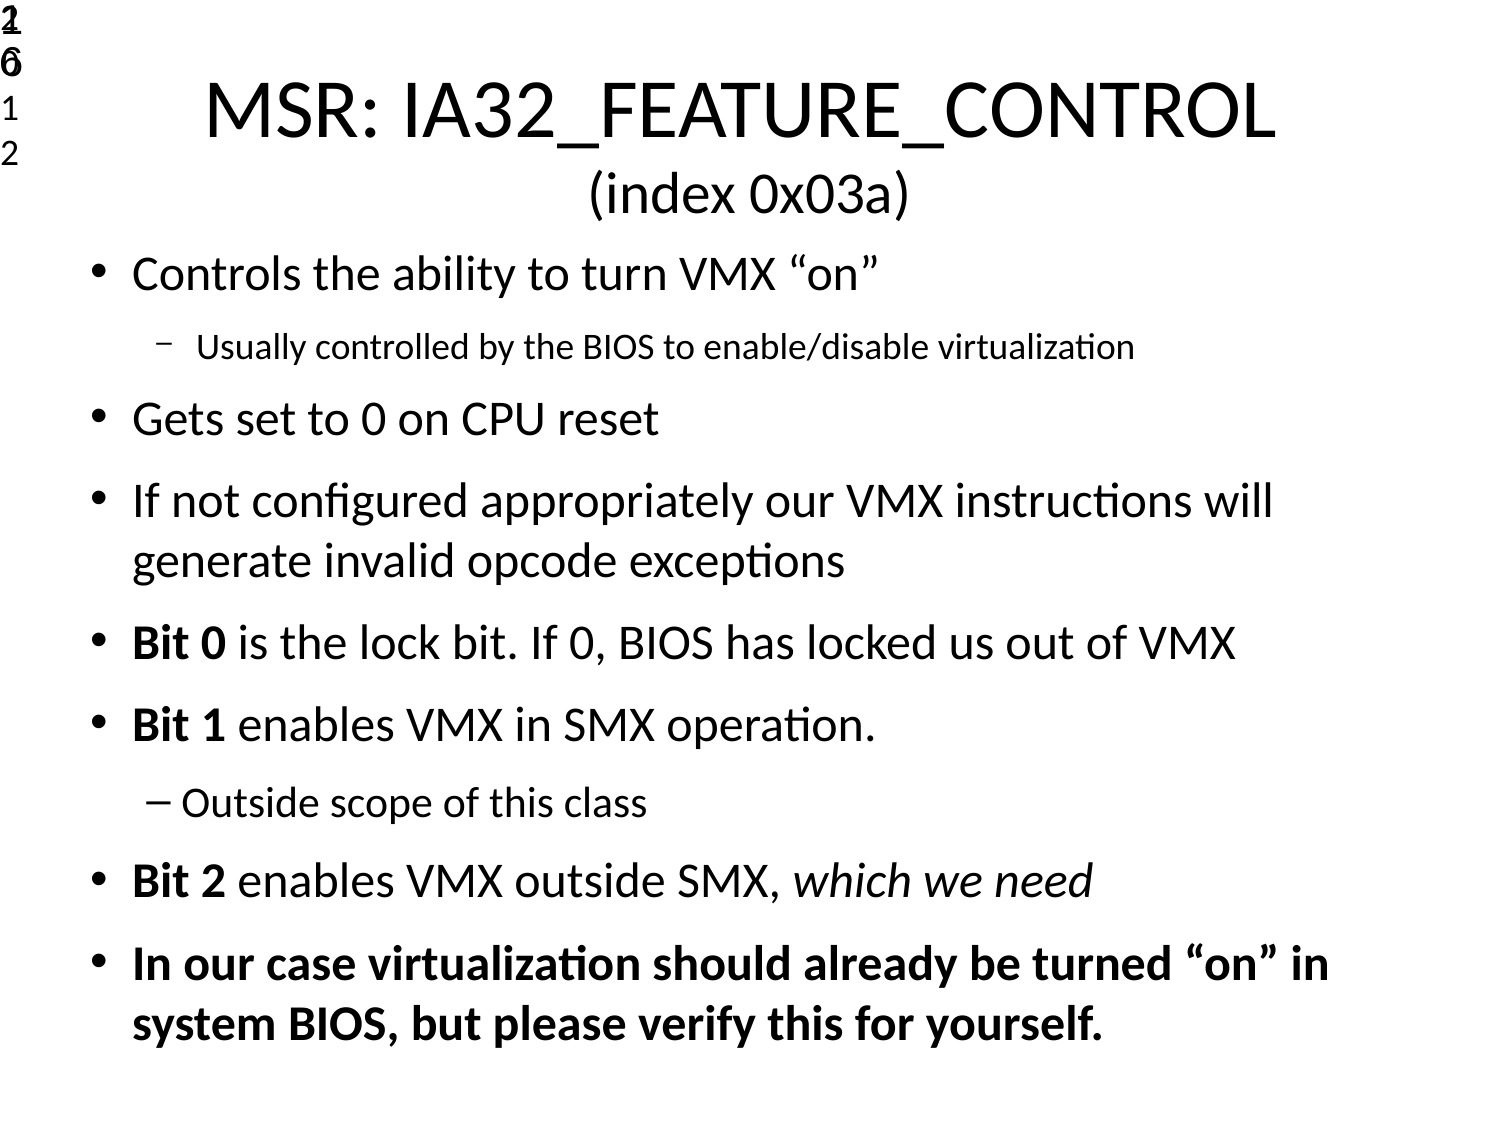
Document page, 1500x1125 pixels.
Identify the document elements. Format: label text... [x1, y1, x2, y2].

title MSR: IA32_FEATURE_CONTROL (index 0x03a) [75, 45, 1425, 232]
list Controls the ability to turn VMX “on” Usually controlled by the BIOS to enable/disable virtualization Gets set to 0 on CPU reset If not configured appropriately our VMX instructions will generate invalid opcode exceptions Bit 0 is the lock bit. If 0, BIOS has locked us out of VMX Bit 1 enables VMX in SMX operation. Outside scope of this class Bit 2 enables VMX outside SMX, which we need In our case virtualization should already be turned “on” in system BIOS, but please verify this for yourself. [75, 232, 1425, 1075]
